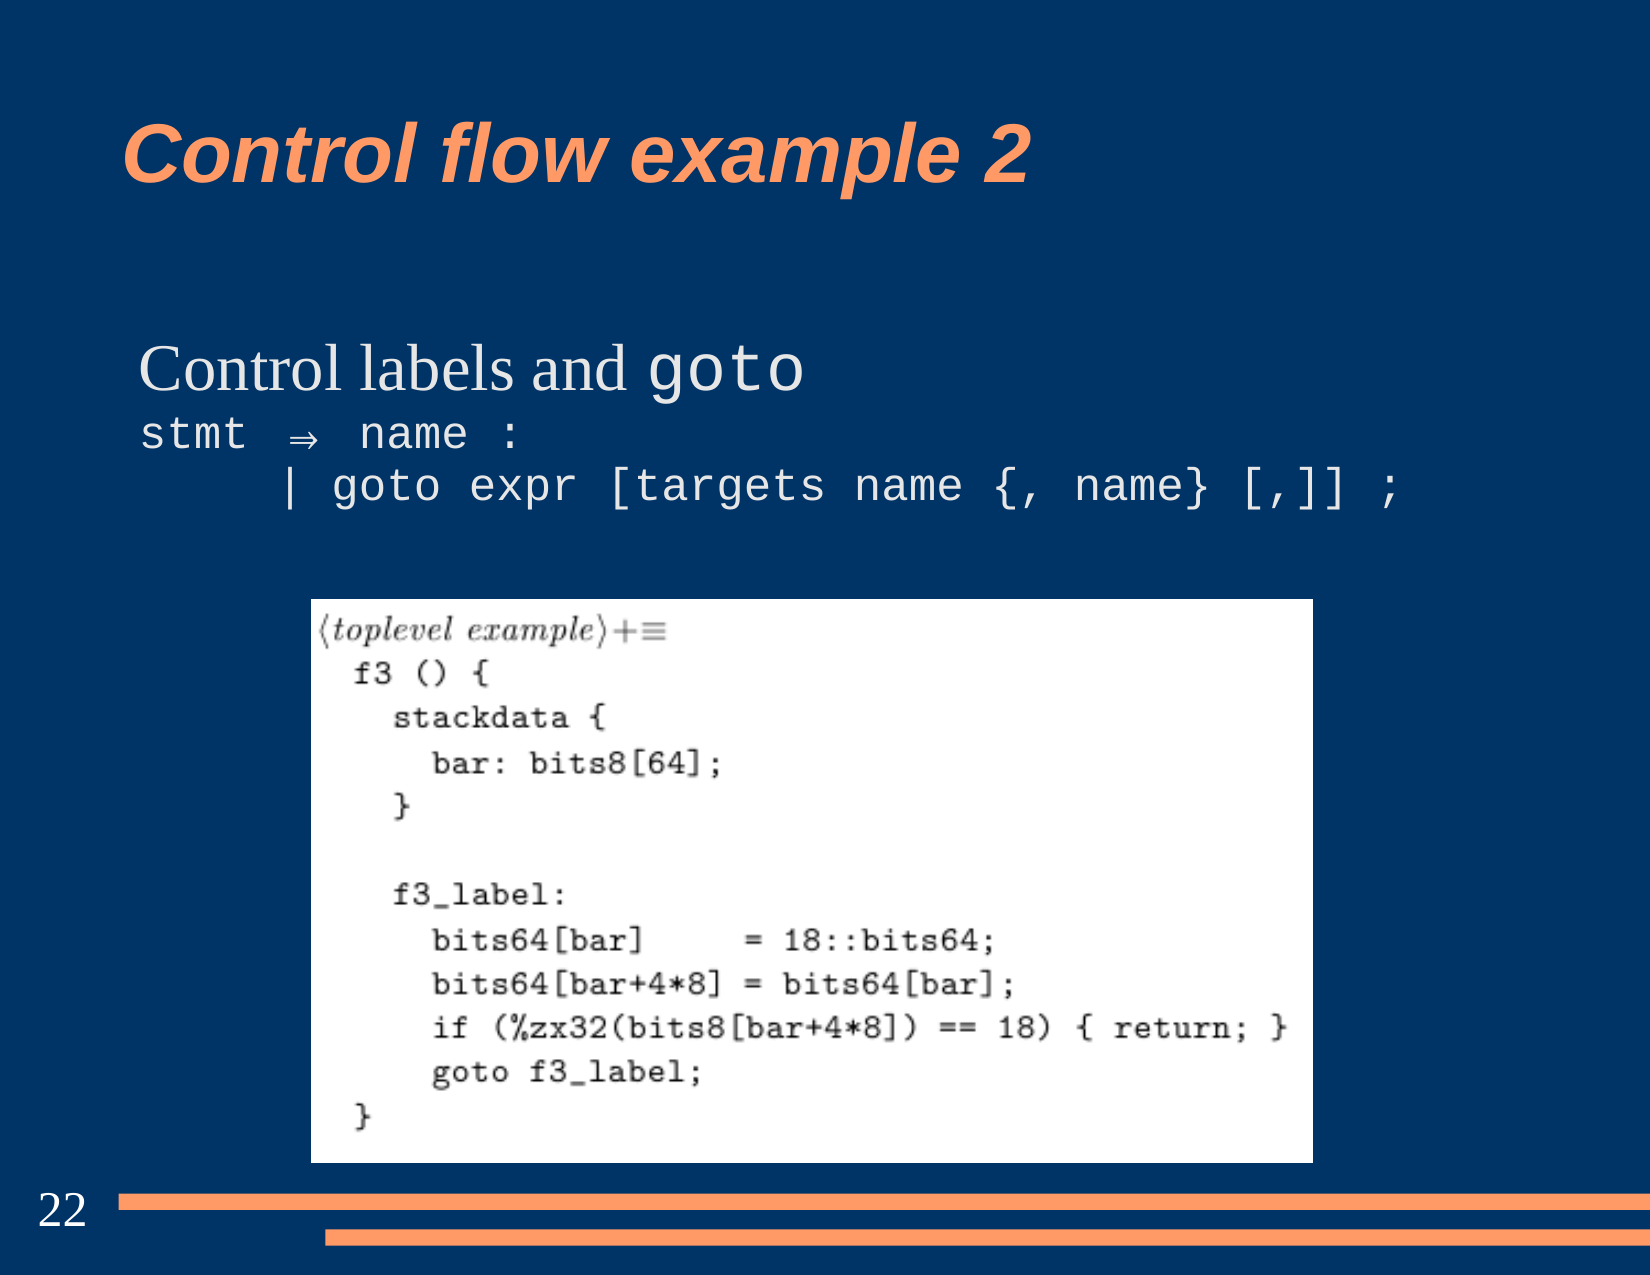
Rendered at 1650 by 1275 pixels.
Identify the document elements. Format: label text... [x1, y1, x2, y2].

title Control flow example 2 [121, 47, 1531, 261]
picture [311, 599, 1313, 1163]
list Control labels and goto stmt ⇒ name : | goto expr [targets name {, name} [,]] ; [121, 331, 1558, 1164]
text_box 22 [37, 1182, 113, 1238]
